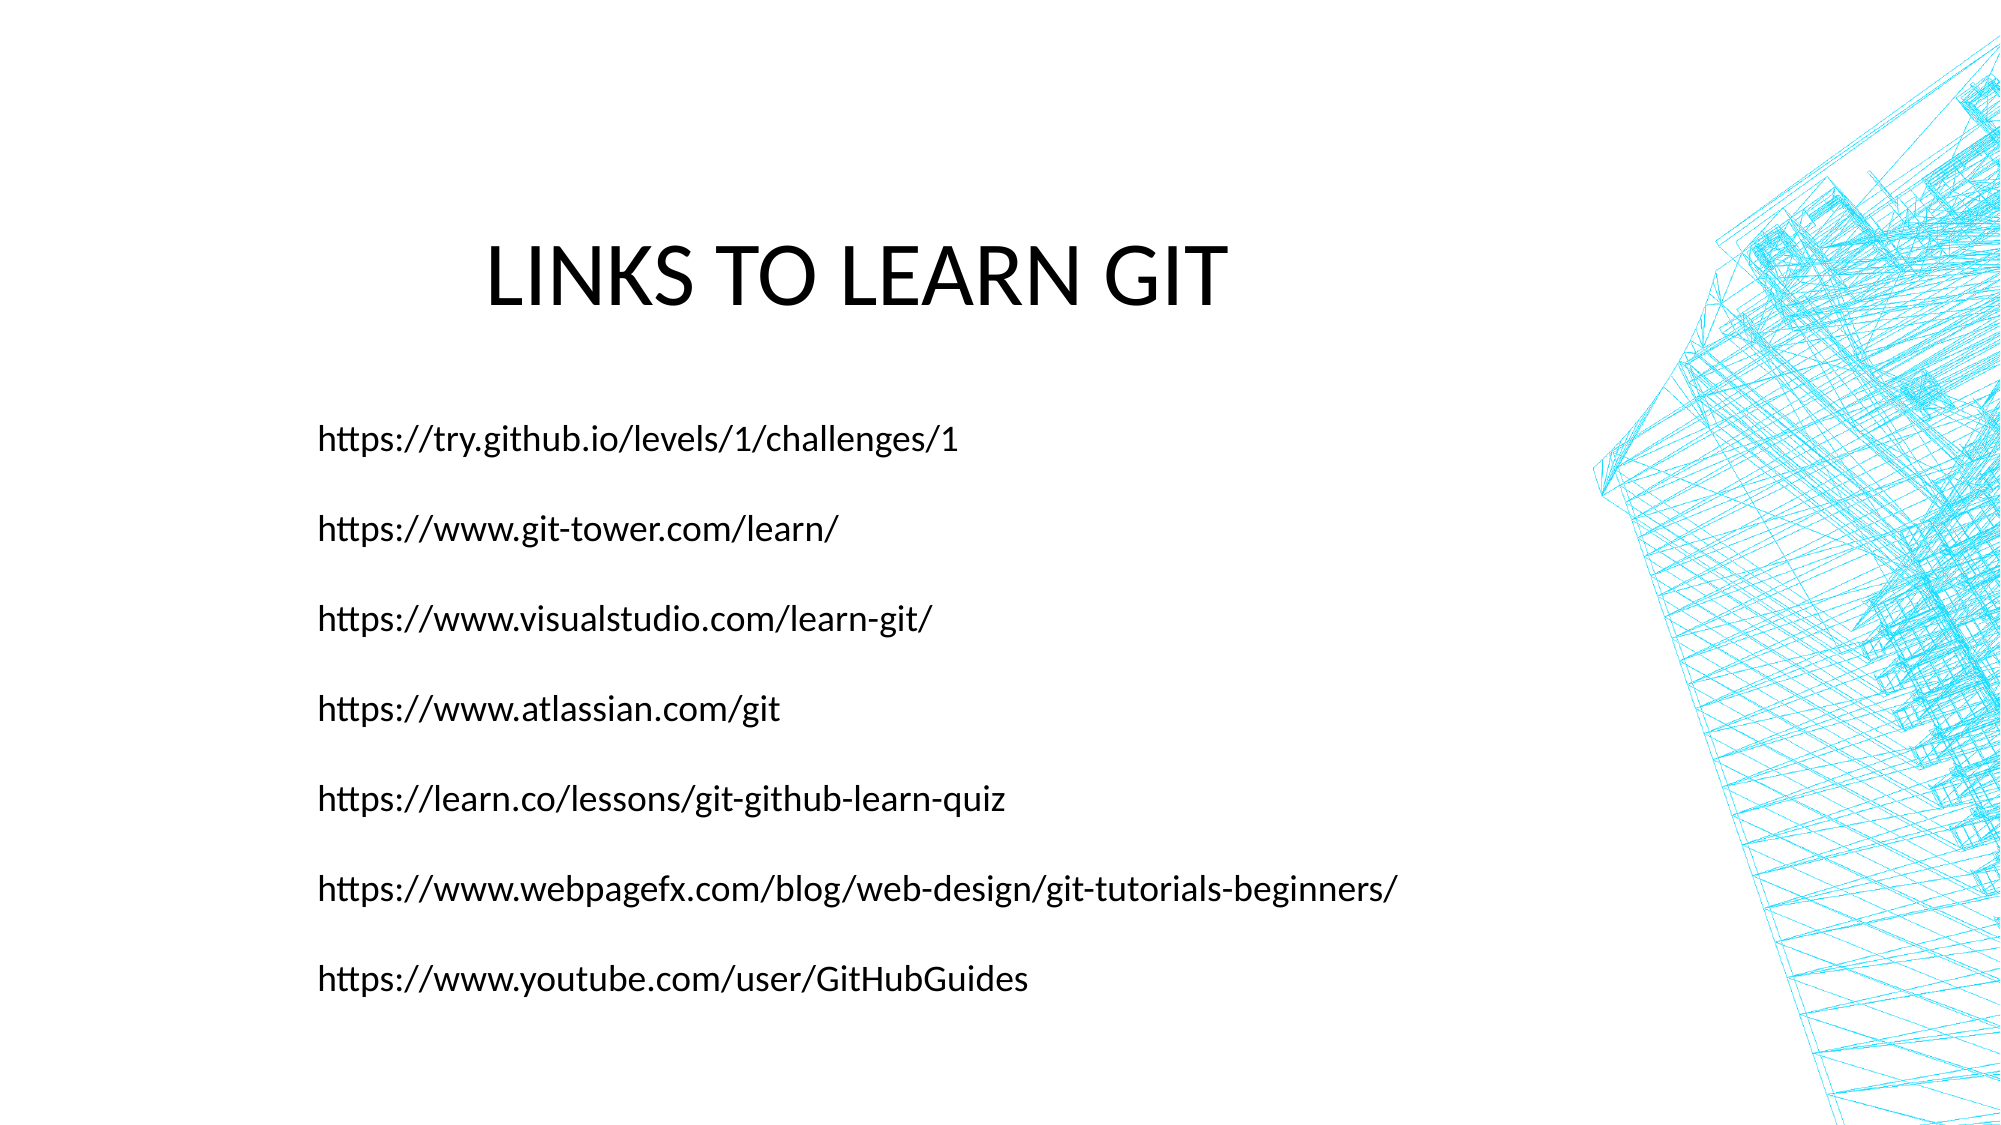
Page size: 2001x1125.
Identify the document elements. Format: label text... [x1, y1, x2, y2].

text_box LINKS TO LEARN GIT https://try.github.io/levels/1/challenges/1 https://www.git-tower.com/learn/ https://www.visualstudio.com/learn-git/ https://www.atlassian.com/git https://learn.co/lessons/git-github-learn-quiz https://www.webpagefx.com/blog/web-design/git-tutorials-beginners/ https://www.youtube.com/user/GitHubGuides [302, 206, 1428, 1105]
